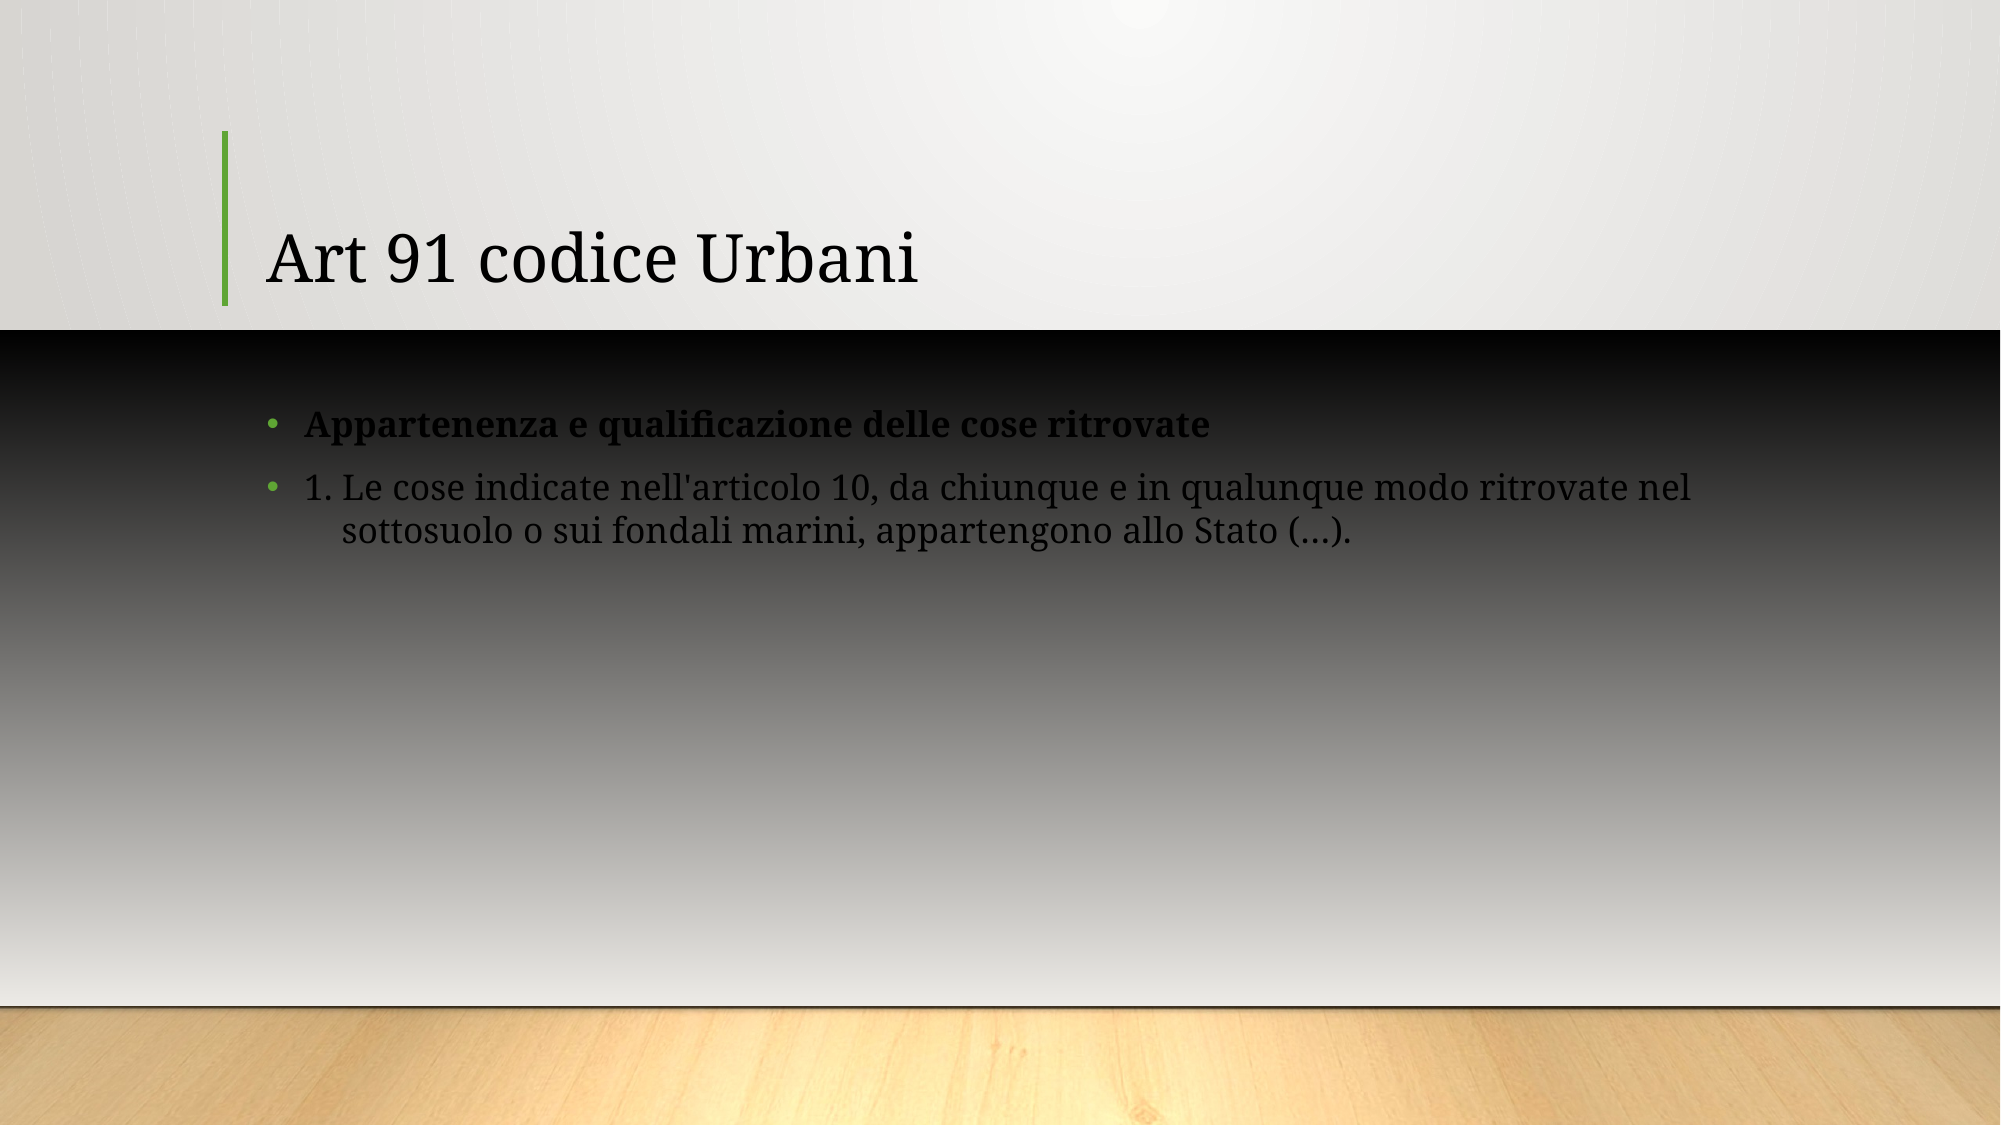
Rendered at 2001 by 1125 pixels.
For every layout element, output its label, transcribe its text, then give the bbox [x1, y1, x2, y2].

title Art 91 codice Urbani [251, 131, 1814, 305]
list Appartenenza e qualificazione delle cose ritrovate 1. Le cose indicate nell'articolo 10, da chiunque e in qualunque modo ritrovate nel sottosuolo o sui fondali marini, appartengono allo Stato (…). [251, 330, 1814, 897]
